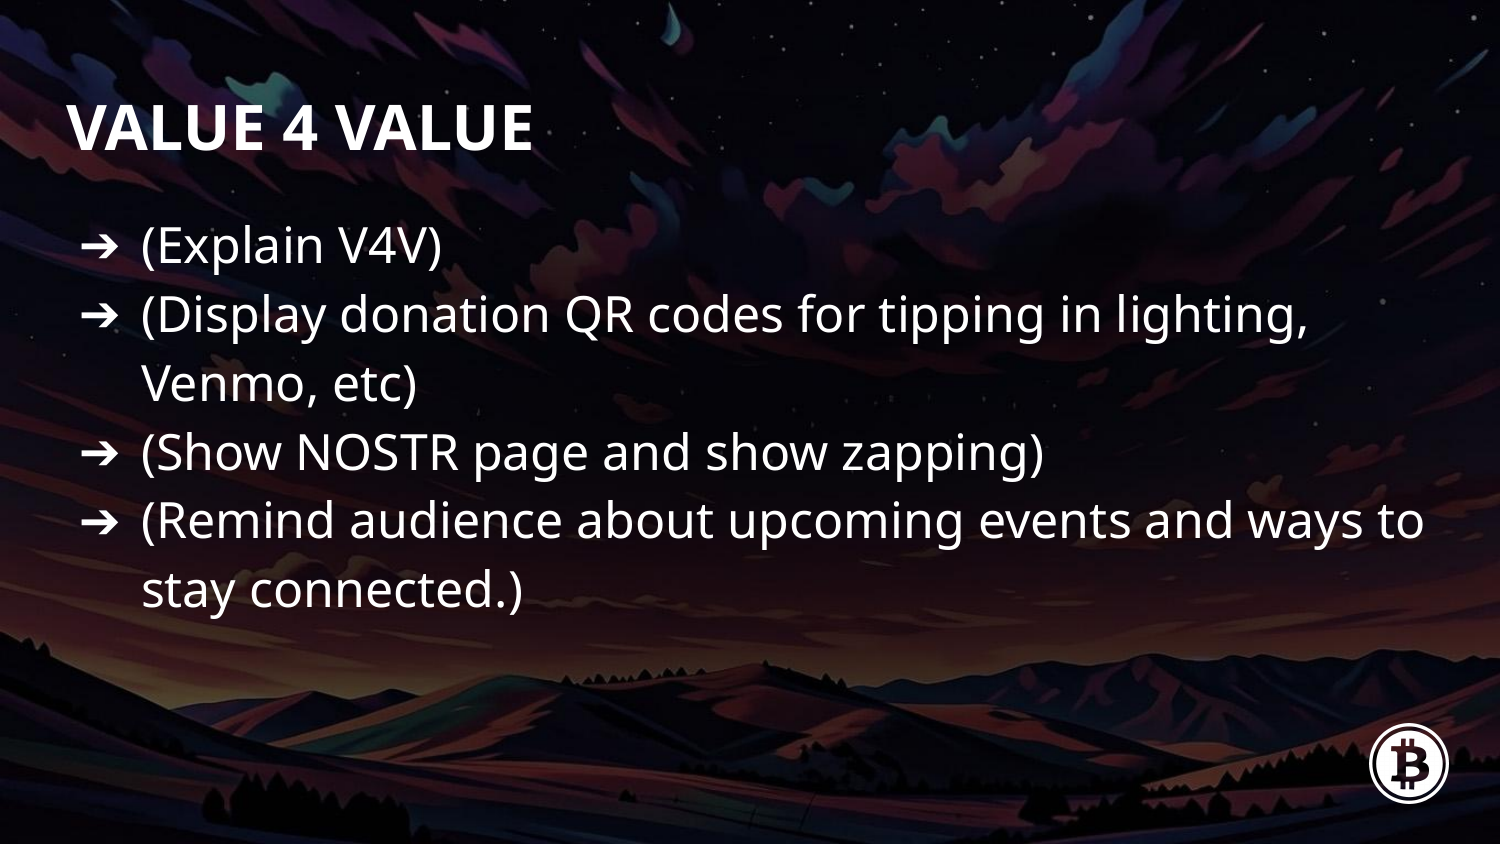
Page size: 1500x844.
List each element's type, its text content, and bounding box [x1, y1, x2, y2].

list (Explain V4V) (Display donation QR codes for tipping in lighting, Venmo, etc) (Show NOSTR page and show zapping) (Remind audience about upcoming events and ways to stay connected.) [51, 189, 1449, 750]
picture [0, 0, 1500, 844]
title VALUE 4 VALUE [51, 72, 1449, 167]
